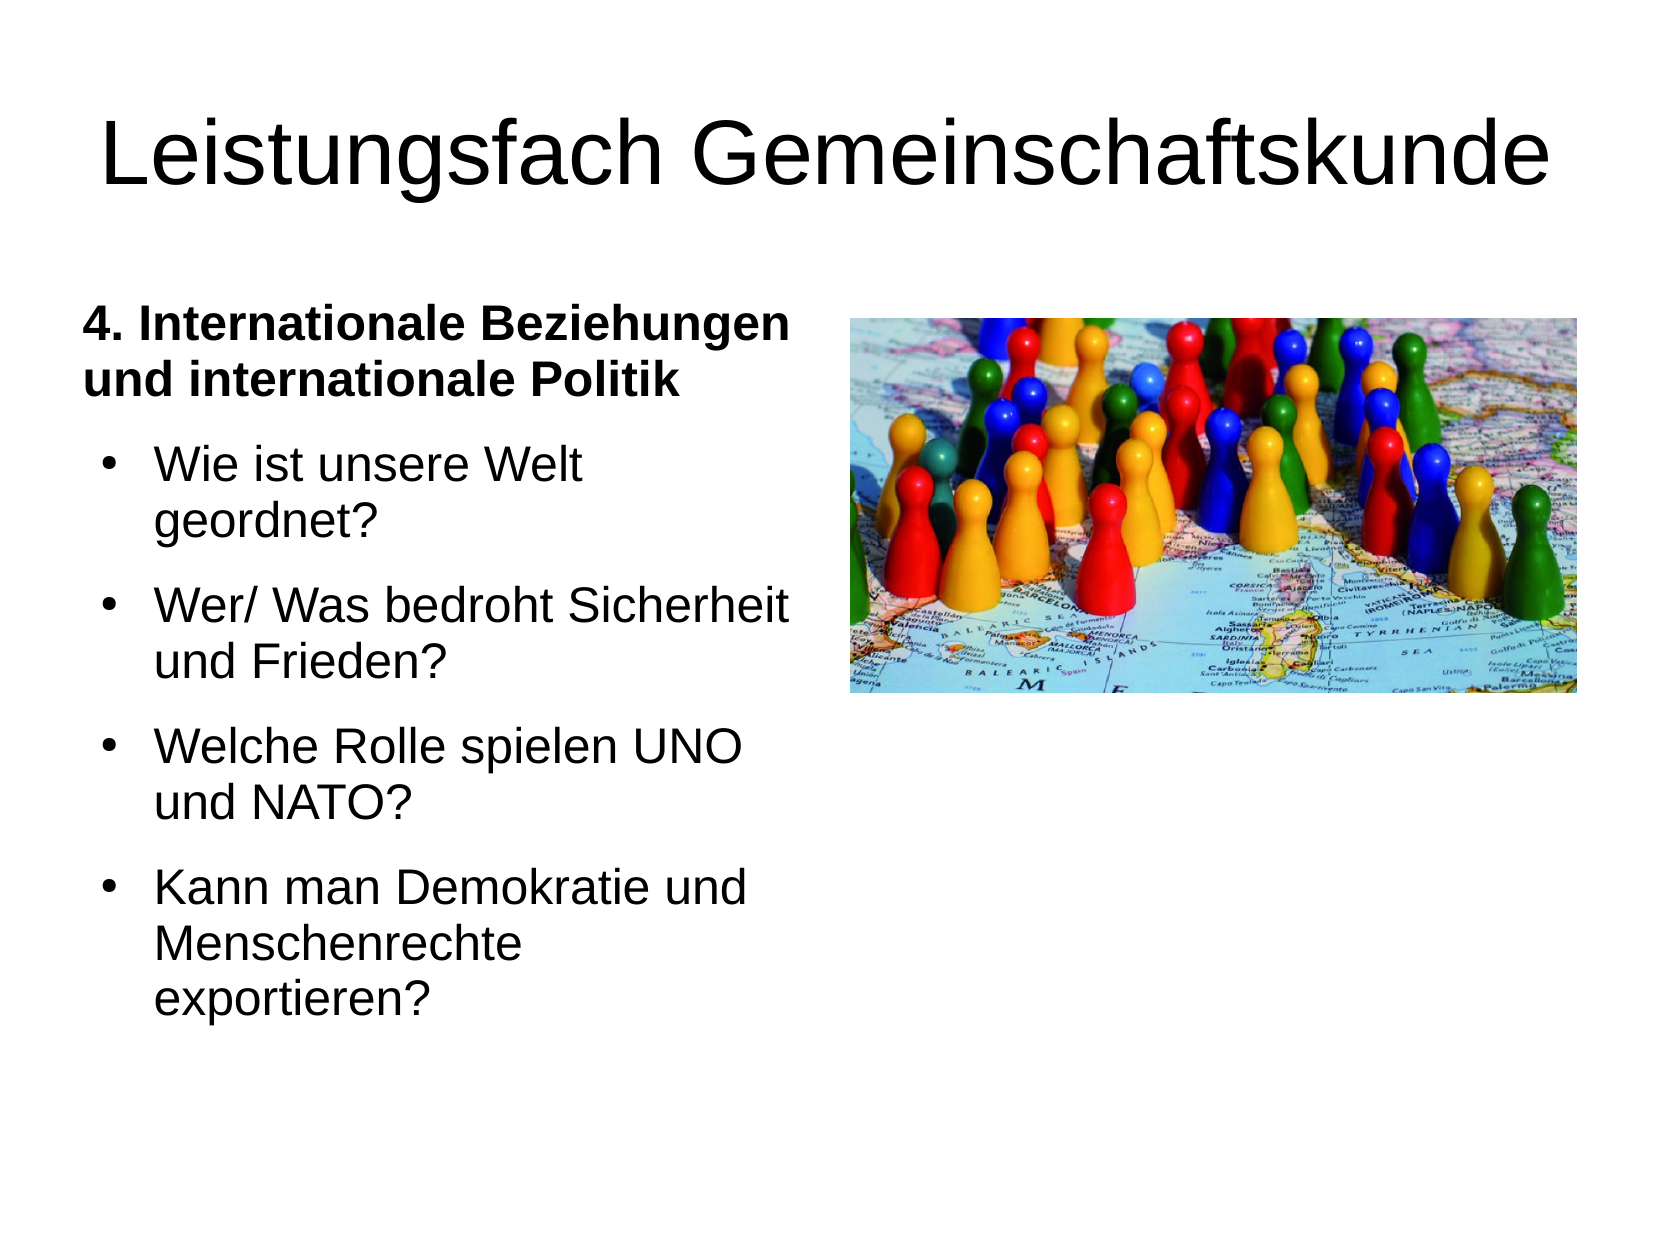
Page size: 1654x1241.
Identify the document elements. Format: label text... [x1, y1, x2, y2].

title Leistungsfach Gemeinschaftskunde [82, 49, 1571, 257]
picture [850, 318, 1577, 693]
list 4. Internationale Beziehungen und internationale Politik Wie ist unsere Welt geordnet? Wer/ Was bedroht Sicherheit und Frieden? Welche Rolle spielen UNO und NATO? Kann man Demokratie und Menschenrechte exportieren? [82, 295, 804, 1202]
